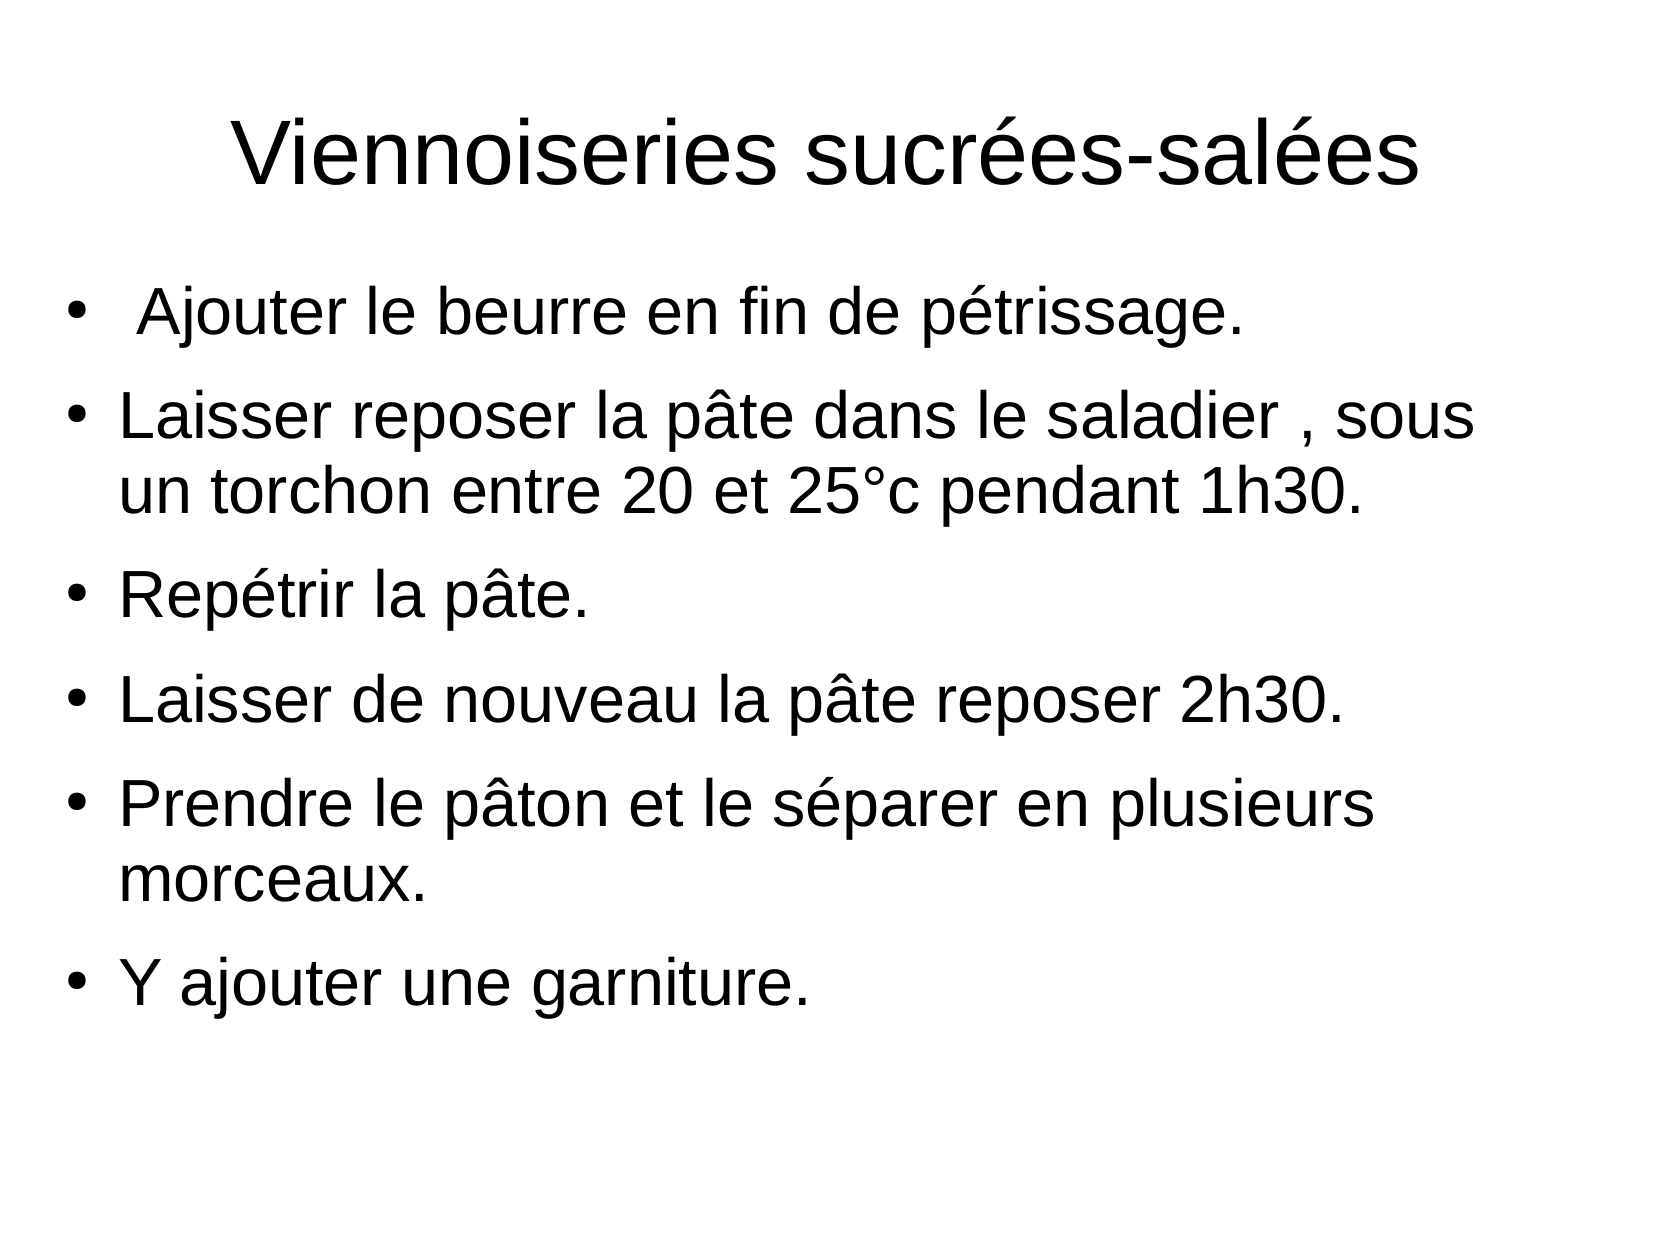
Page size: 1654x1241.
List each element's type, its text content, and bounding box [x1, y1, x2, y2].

title Viennoiseries sucrées-salées [82, 49, 1571, 257]
list Ajouter le beurre en fin de pétrissage. Laisser reposer la pâte dans le saladier , sous un torchon entre 20 et 25°c pendant 1h30. Repétrir la pâte. Laisser de nouveau la pâte reposer 2h30. Prendre le pâton et le séparer en plusieurs morceaux. Y ajouter une garniture. [47, 274, 1536, 1093]
